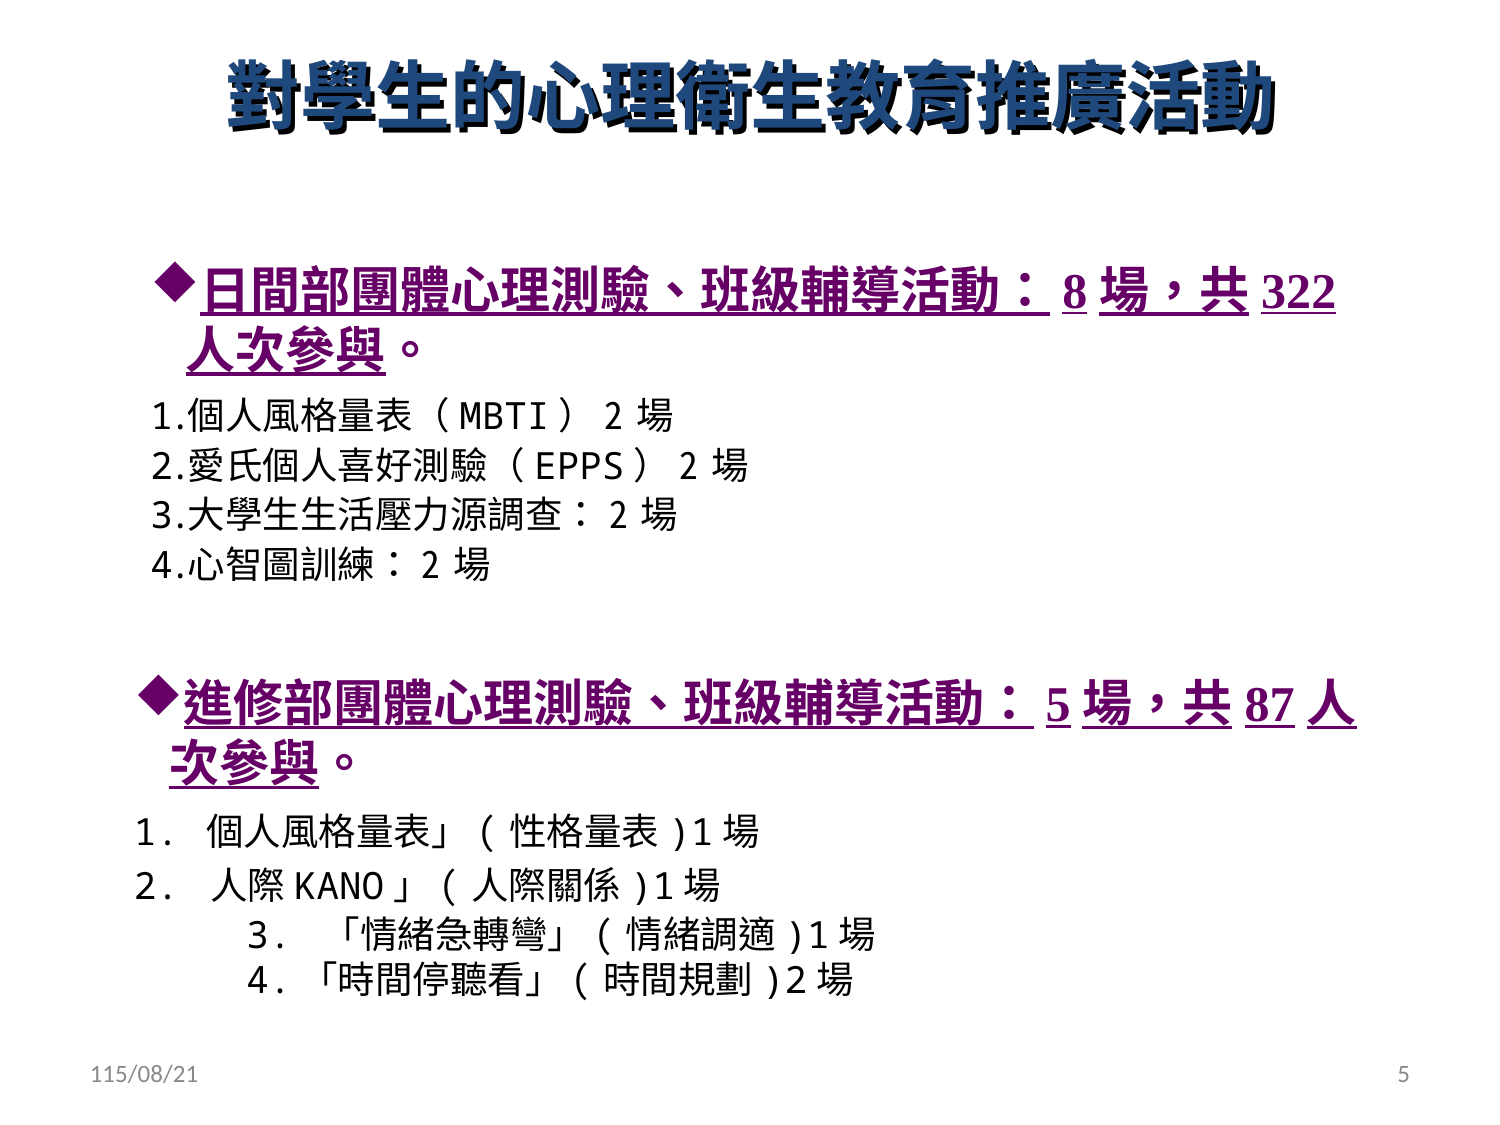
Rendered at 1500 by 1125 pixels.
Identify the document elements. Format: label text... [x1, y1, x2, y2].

title 對學生的心理衛生教育推廣活動 [75, 45, 1426, 233]
text_box <編號> [1074, 1042, 1426, 1103]
text_box 日間部團體心理測驗、班級輔導活動：8場，共322人次參與。 個人風格量表（MBTI）2場 愛氏個人喜好測驗（EPPS）2場 大學生生活壓力源調查：2場 心智圖訓練：2場 [114, 160, 1403, 574]
text_box 進修部團體心理測驗、班級輔導活動：5場，共87人次參與。 1. 個人風格量表」(性格量表)1場 2. 人際KANO」(人際關係)1場 3. 「情緒急轉彎」(情緒調適)1場 4.「時間停聽看」(時間規劃)2場 [98, 574, 1403, 1009]
text_box 106/07/17 [74, 1042, 426, 1103]
